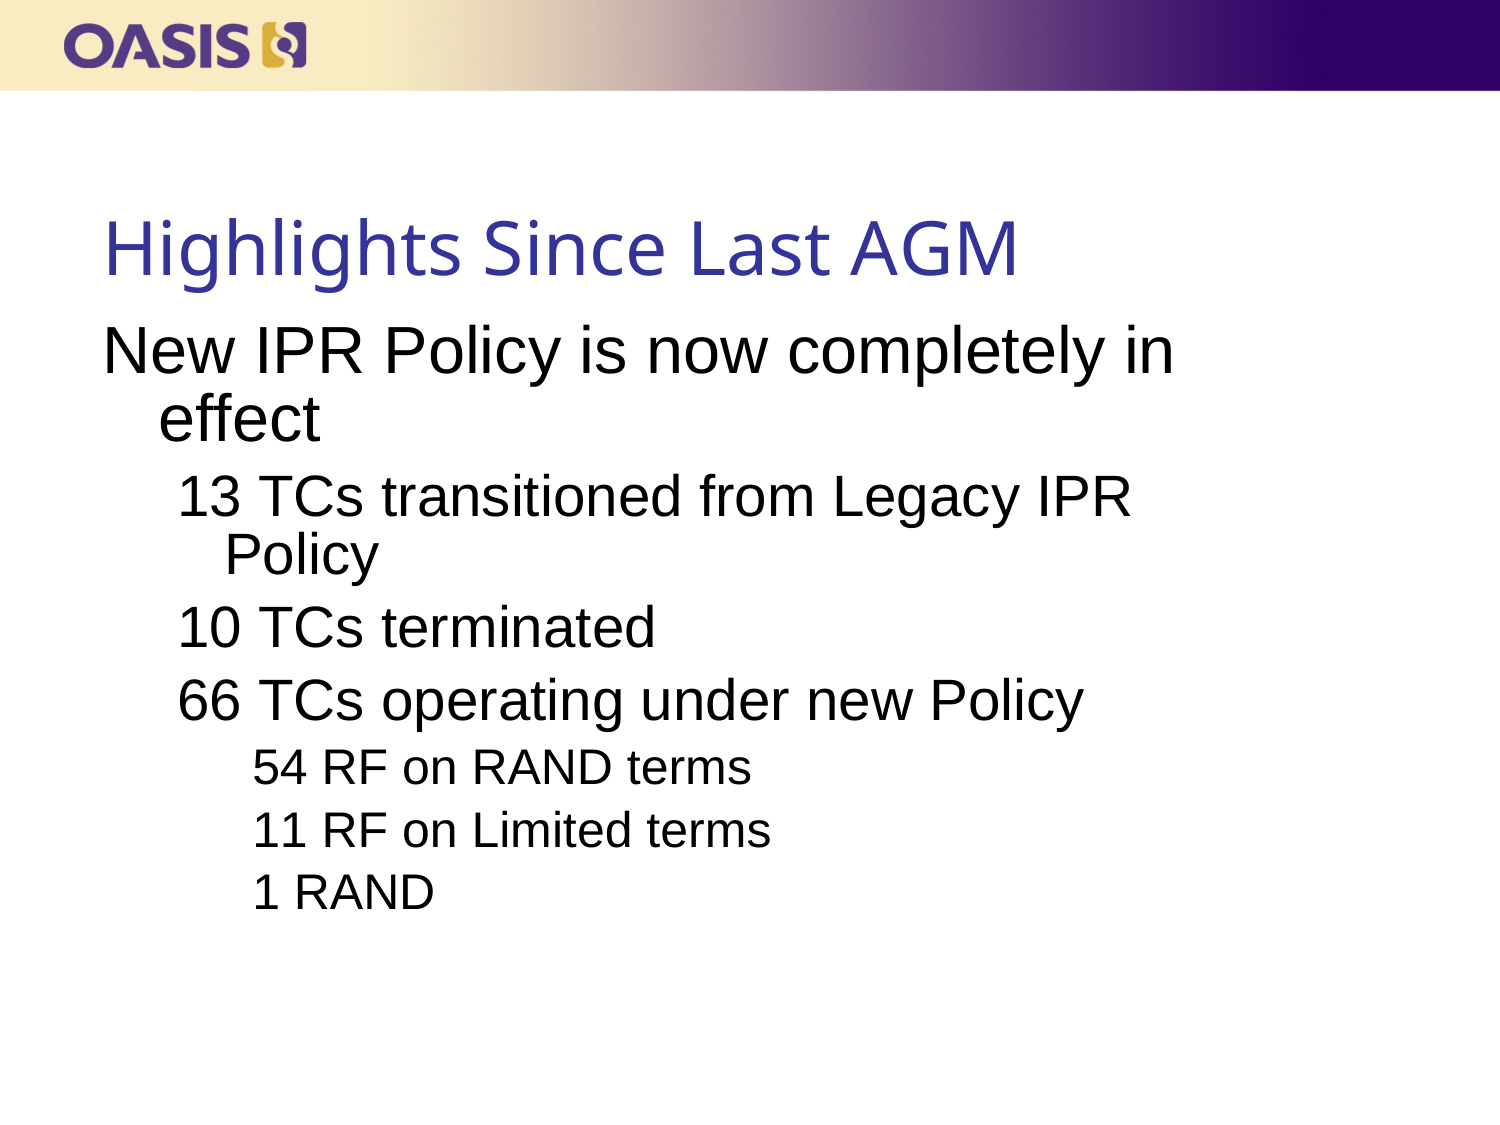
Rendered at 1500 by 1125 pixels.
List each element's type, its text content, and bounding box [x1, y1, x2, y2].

title Highlights Since Last AGM [87, 112, 1238, 300]
picture [0, 0, 1500, 1125]
list New IPR Policy is now completely in effect 13 TCs transitioned from Legacy IPR Policy 10 TCs terminated 66 TCs operating under new Policy 54 RF on RAND terms 11 RF on Limited terms 1 RAND [87, 312, 1263, 997]
